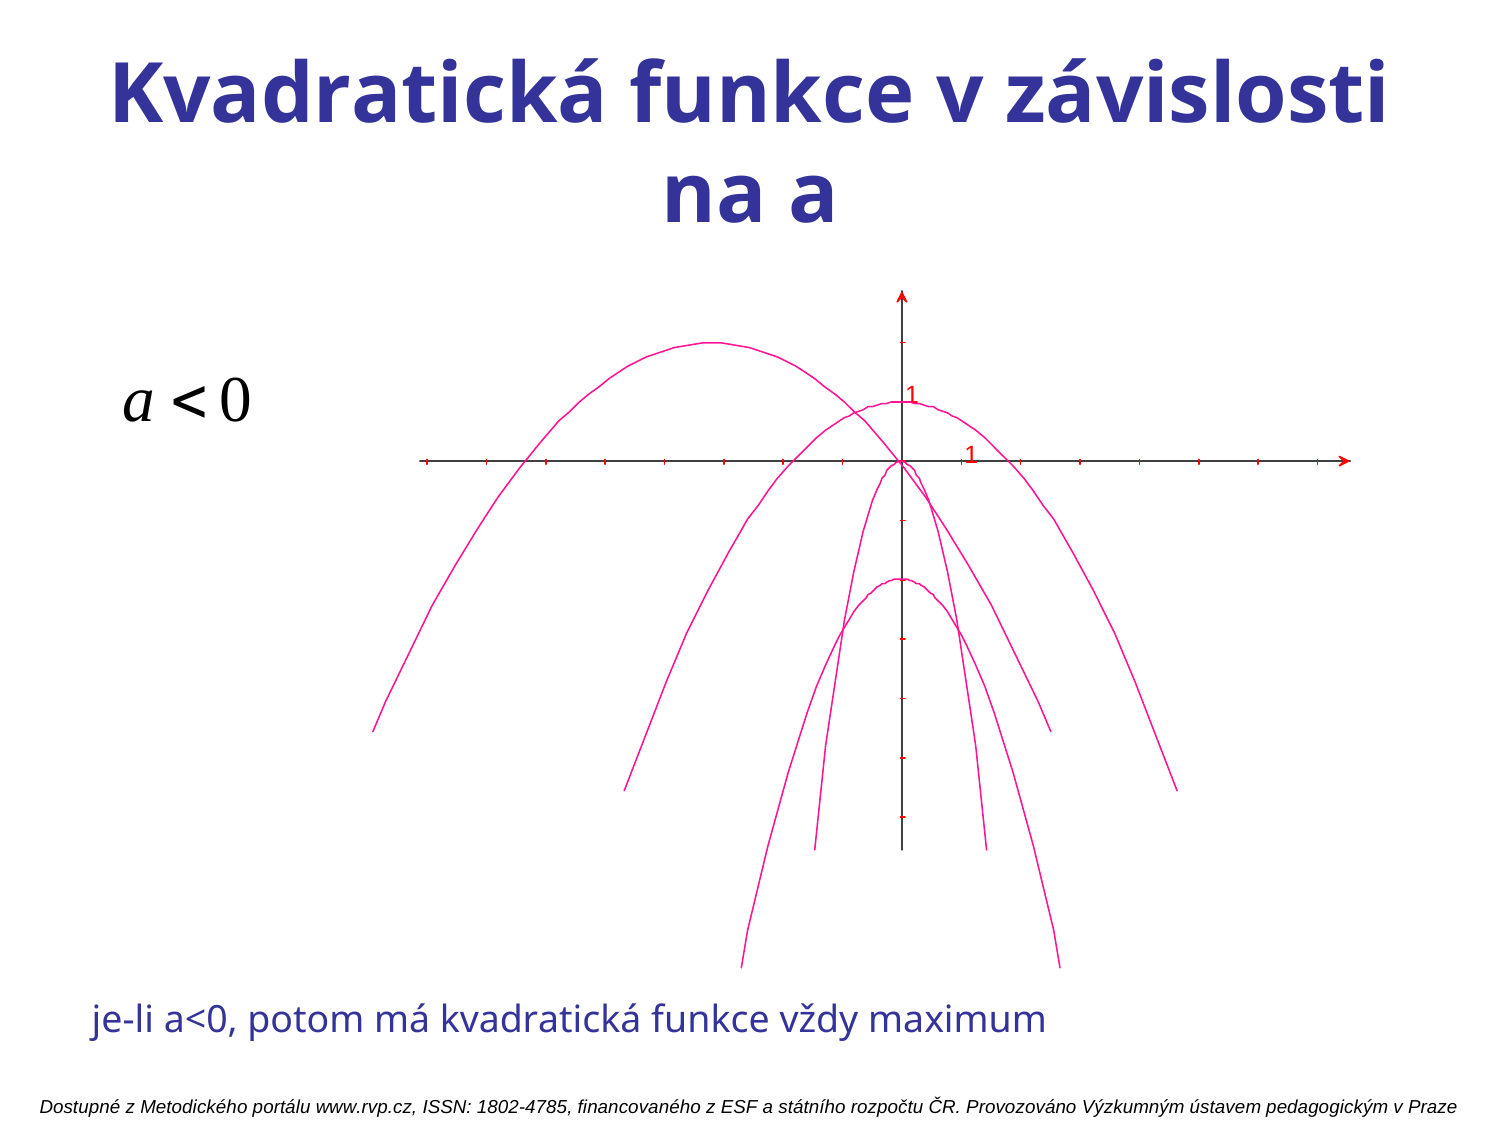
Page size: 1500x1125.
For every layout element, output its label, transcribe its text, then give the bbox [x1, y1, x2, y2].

chart [112, 361, 229, 439]
picture [229, 172, 1354, 972]
text_box je-li a<0, potom má kvadratická funkce vždy maximum [76, 987, 1105, 1049]
text_box Dostupné z Metodického portálu www.rvp.cz, ISSN: 1802-4785, financovaného z ESF a státního rozpočtu ČR. Provozováno Výzkumným ústavem pedagogickým v Praze [24, 1087, 1477, 1125]
text_box Kvadratická funkce v závislosti na a [75, 45, 1426, 233]
